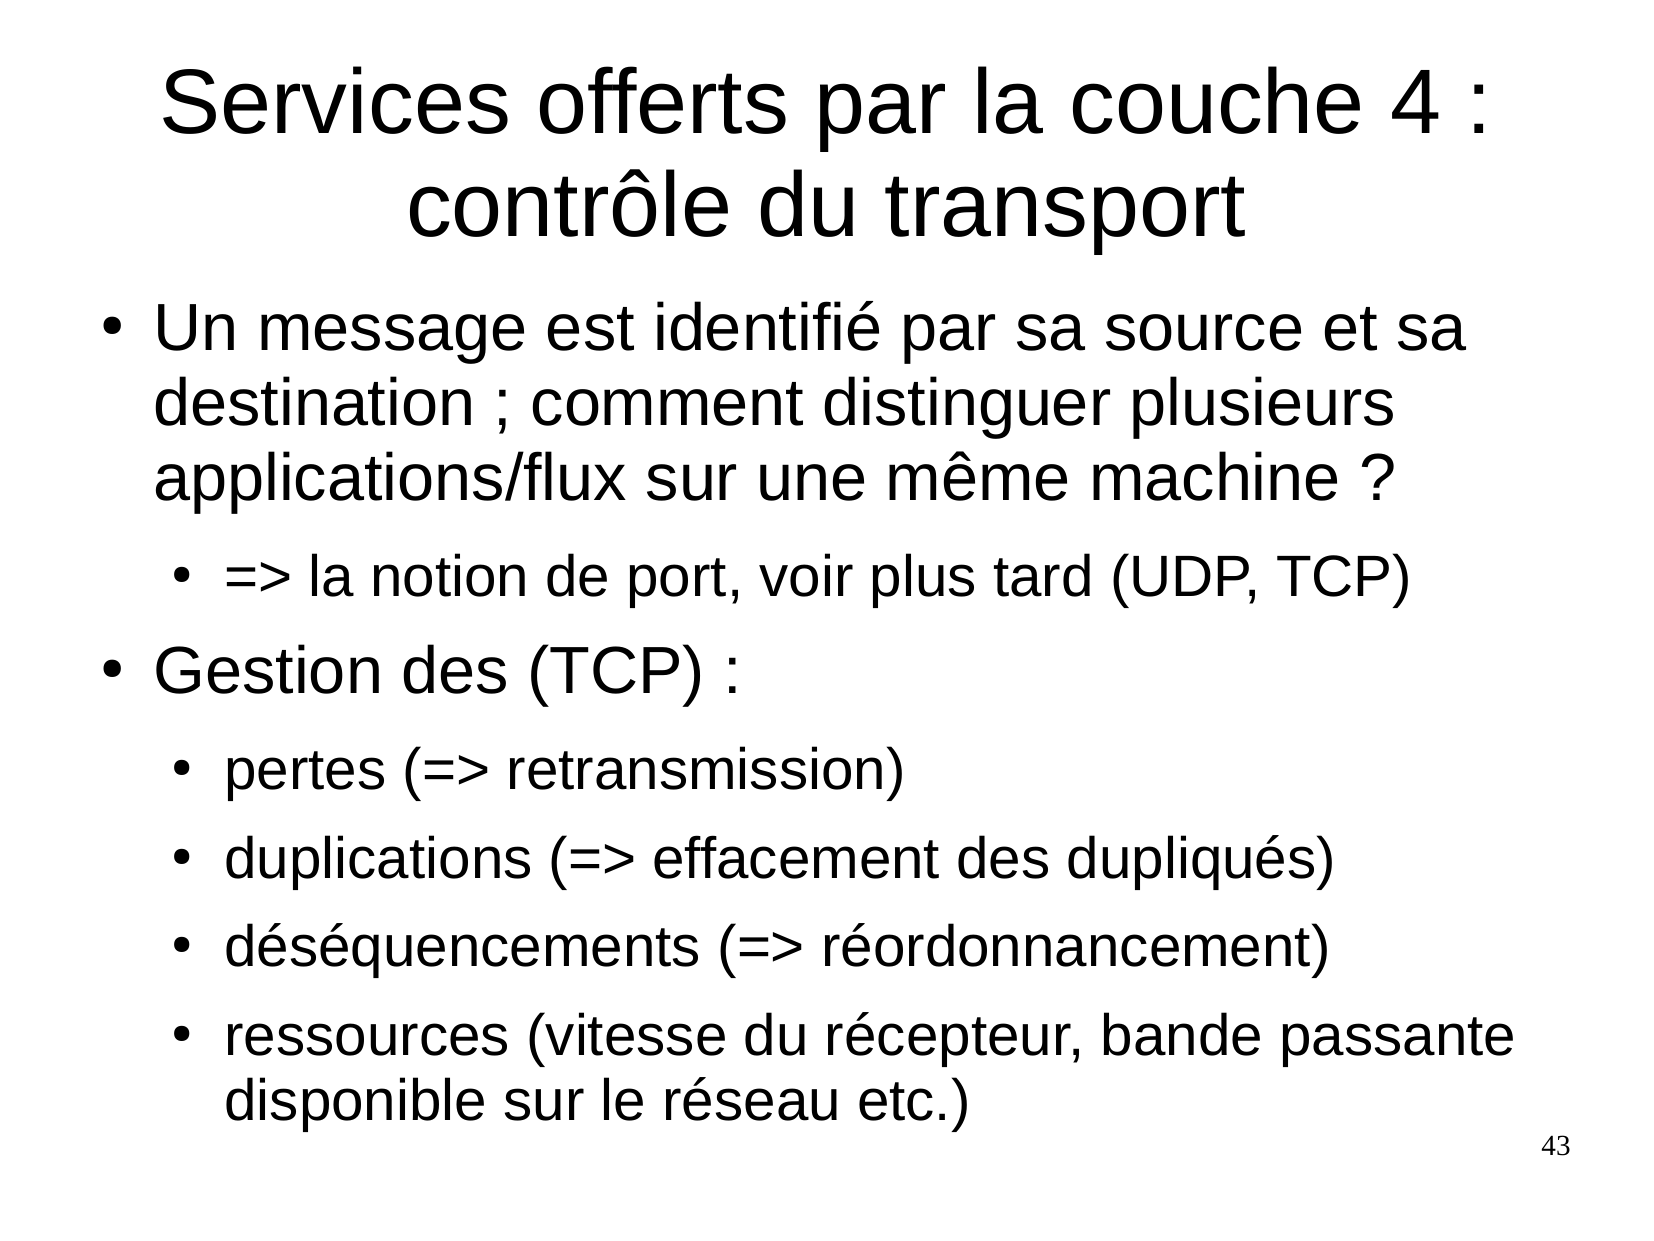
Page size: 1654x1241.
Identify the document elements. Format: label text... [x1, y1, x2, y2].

title Services offerts par la couche 4 : contrôle du transport [82, 50, 1571, 256]
list Un message est identifié par sa source et sa destination ; comment distinguer plusieurs applications/flux sur une même machine ? => la notion de port, voir plus tard (UDP, TCP) Gestion des (TCP) : pertes (=> retransmission) duplications (=> effacement des dupliqués) déséquencements (=> réordonnancement) ressources (vitesse du récepteur, bande passante disponible sur le réseau etc.) [82, 290, 1571, 1133]
